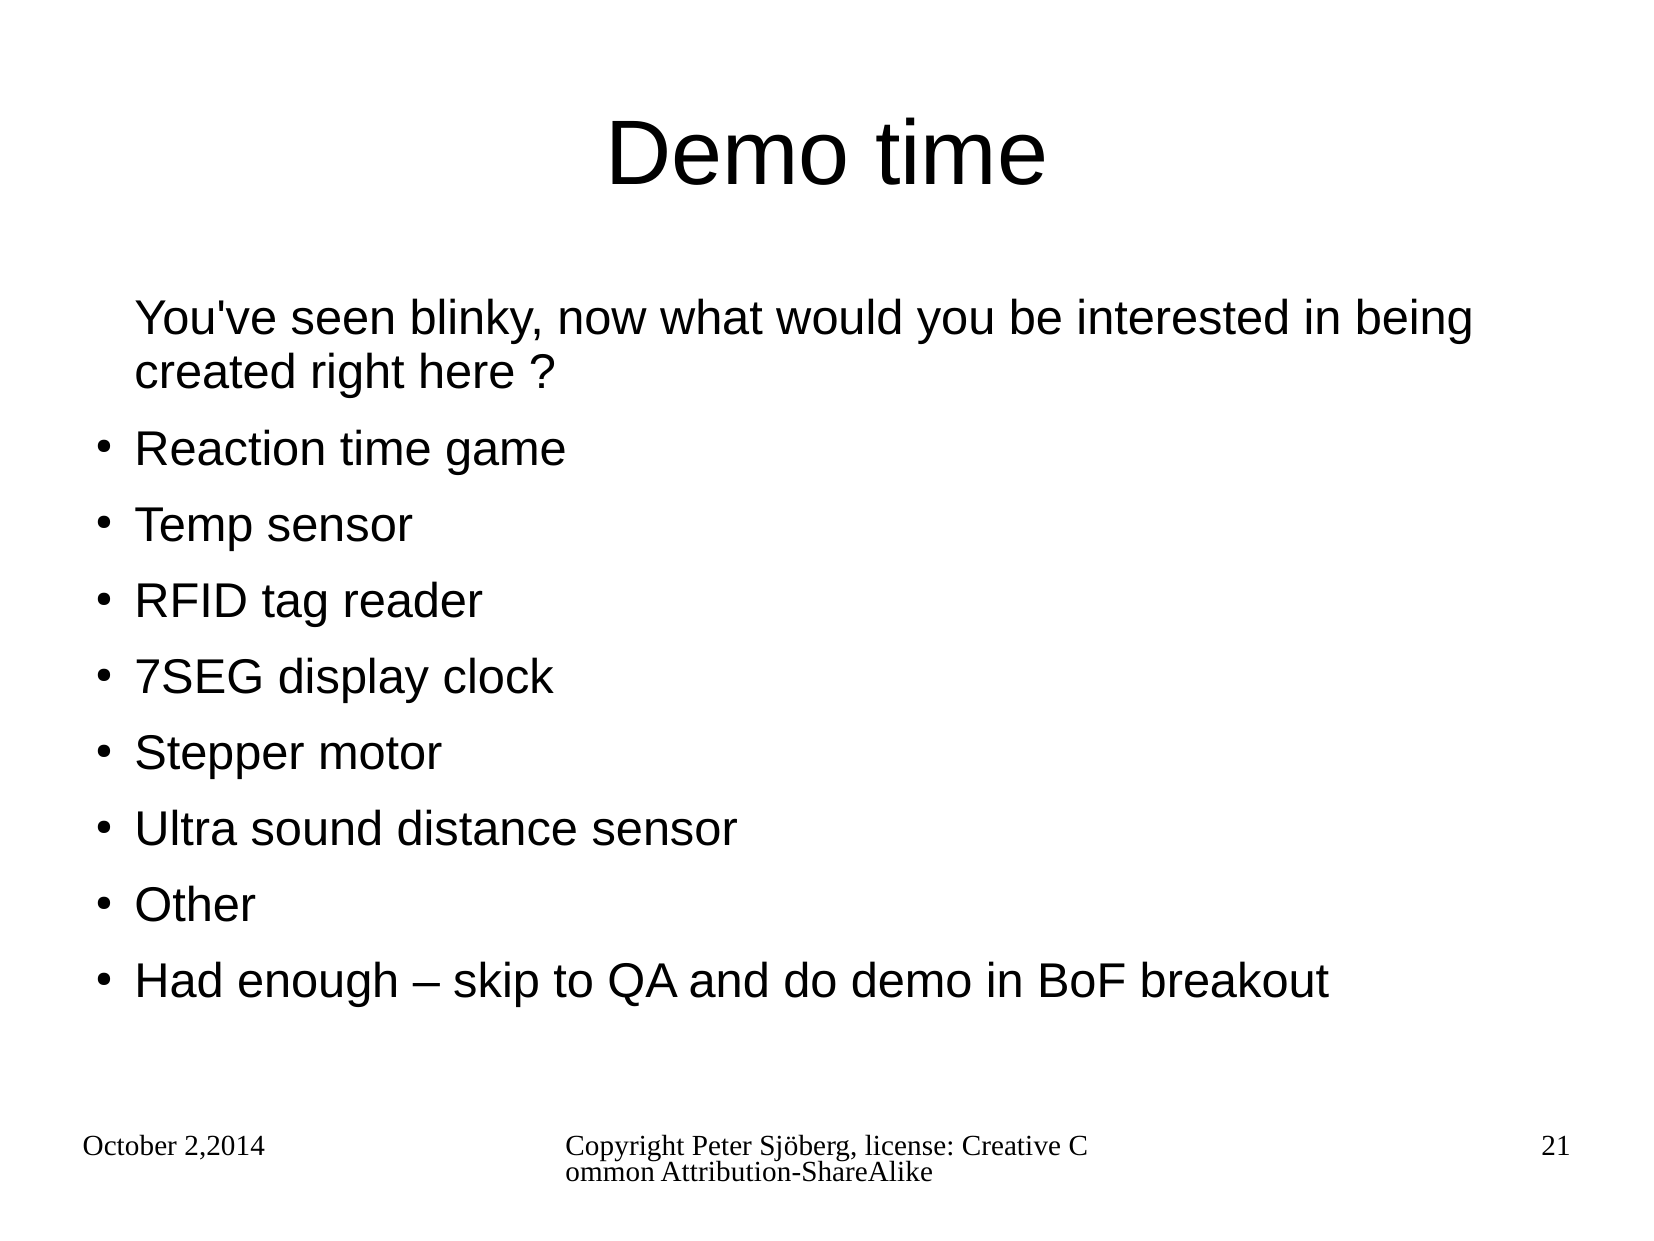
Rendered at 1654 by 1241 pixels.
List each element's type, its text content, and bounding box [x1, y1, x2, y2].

list You've seen blinky, now what would you be interested in being created right here ? Reaction time game Temp sensor RFID tag reader 7SEG display clock Stepper motor Ultra sound distance sensor Other Had enough – skip to QA and do demo in BoF breakout [82, 290, 1571, 1010]
title Demo time [82, 49, 1571, 257]
